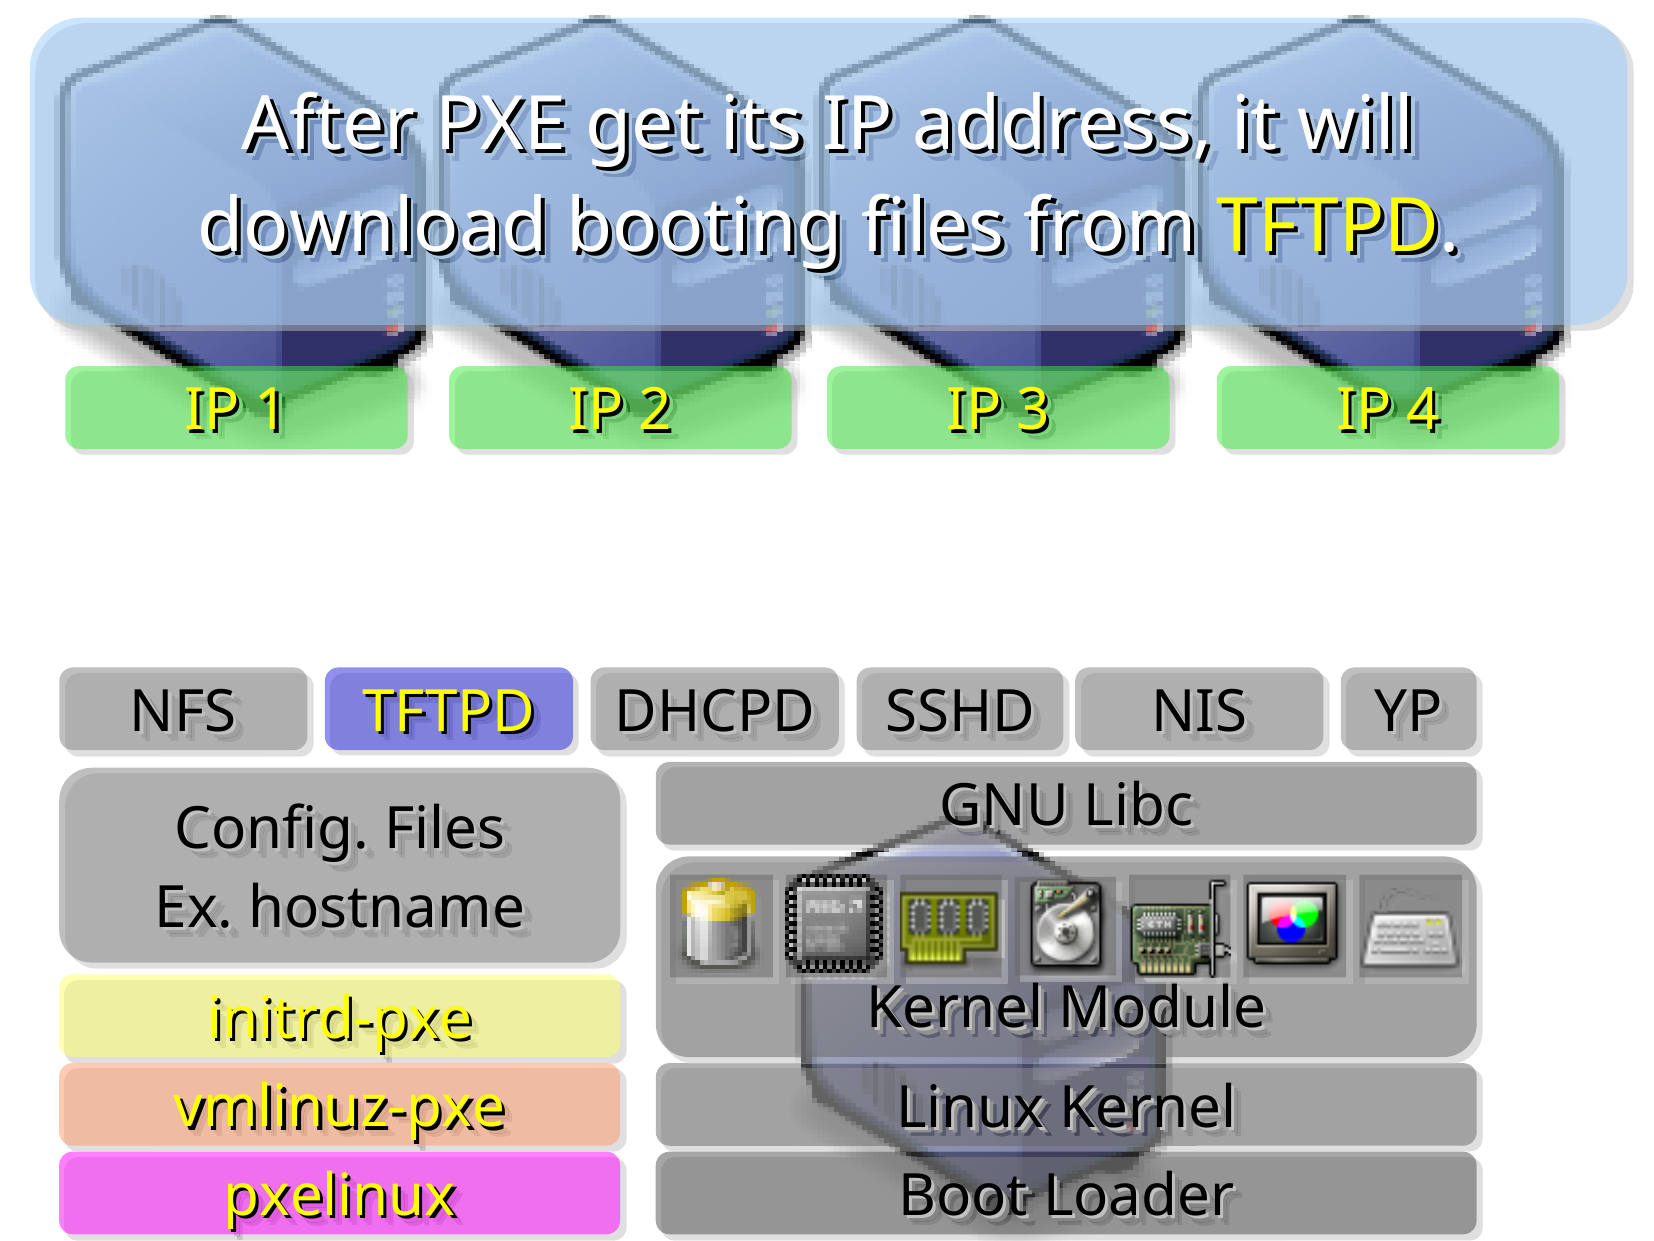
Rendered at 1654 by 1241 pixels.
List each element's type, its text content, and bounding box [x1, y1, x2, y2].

picture [768, 1235, 1211, 1241]
text_box Boot Loader [655, 1151, 1477, 1235]
text_box IP 2 [449, 366, 792, 449]
text_box Config. Files Ex. hostname [59, 767, 621, 963]
picture [785, 874, 888, 978]
picture [1129, 874, 1231, 978]
text_box IP 4 [1216, 366, 1560, 449]
text_box pxelinux [59, 1151, 621, 1235]
text_box NIS [1075, 667, 1324, 751]
text_box GNU Libc [655, 761, 1477, 845]
text_box YP [1340, 667, 1477, 751]
text_box Linux Kernel [655, 1063, 1477, 1146]
picture [1014, 876, 1117, 976]
picture [670, 874, 773, 978]
picture [1243, 874, 1347, 978]
text_box initrd-pxe [59, 974, 621, 1058]
text_box IP 1 [65, 366, 408, 449]
text_box DHCPD [590, 667, 839, 751]
text_box After PXE get its IP address, it will download booting files from TFTPD. [29, 17, 1628, 325]
text_box NFS [59, 667, 308, 751]
picture [768, 1146, 1211, 1151]
picture [900, 874, 1002, 978]
text_box TFTPD [324, 667, 574, 751]
picture [1359, 874, 1463, 978]
text_box vmlinuz-pxe [59, 1062, 621, 1146]
picture [27, 2, 1609, 502]
picture [768, 1058, 1211, 1063]
text_box SSHD [856, 667, 1064, 751]
text_box IP 3 [827, 366, 1170, 449]
text_box Kernel Module [655, 856, 1477, 1058]
picture [768, 845, 1211, 856]
